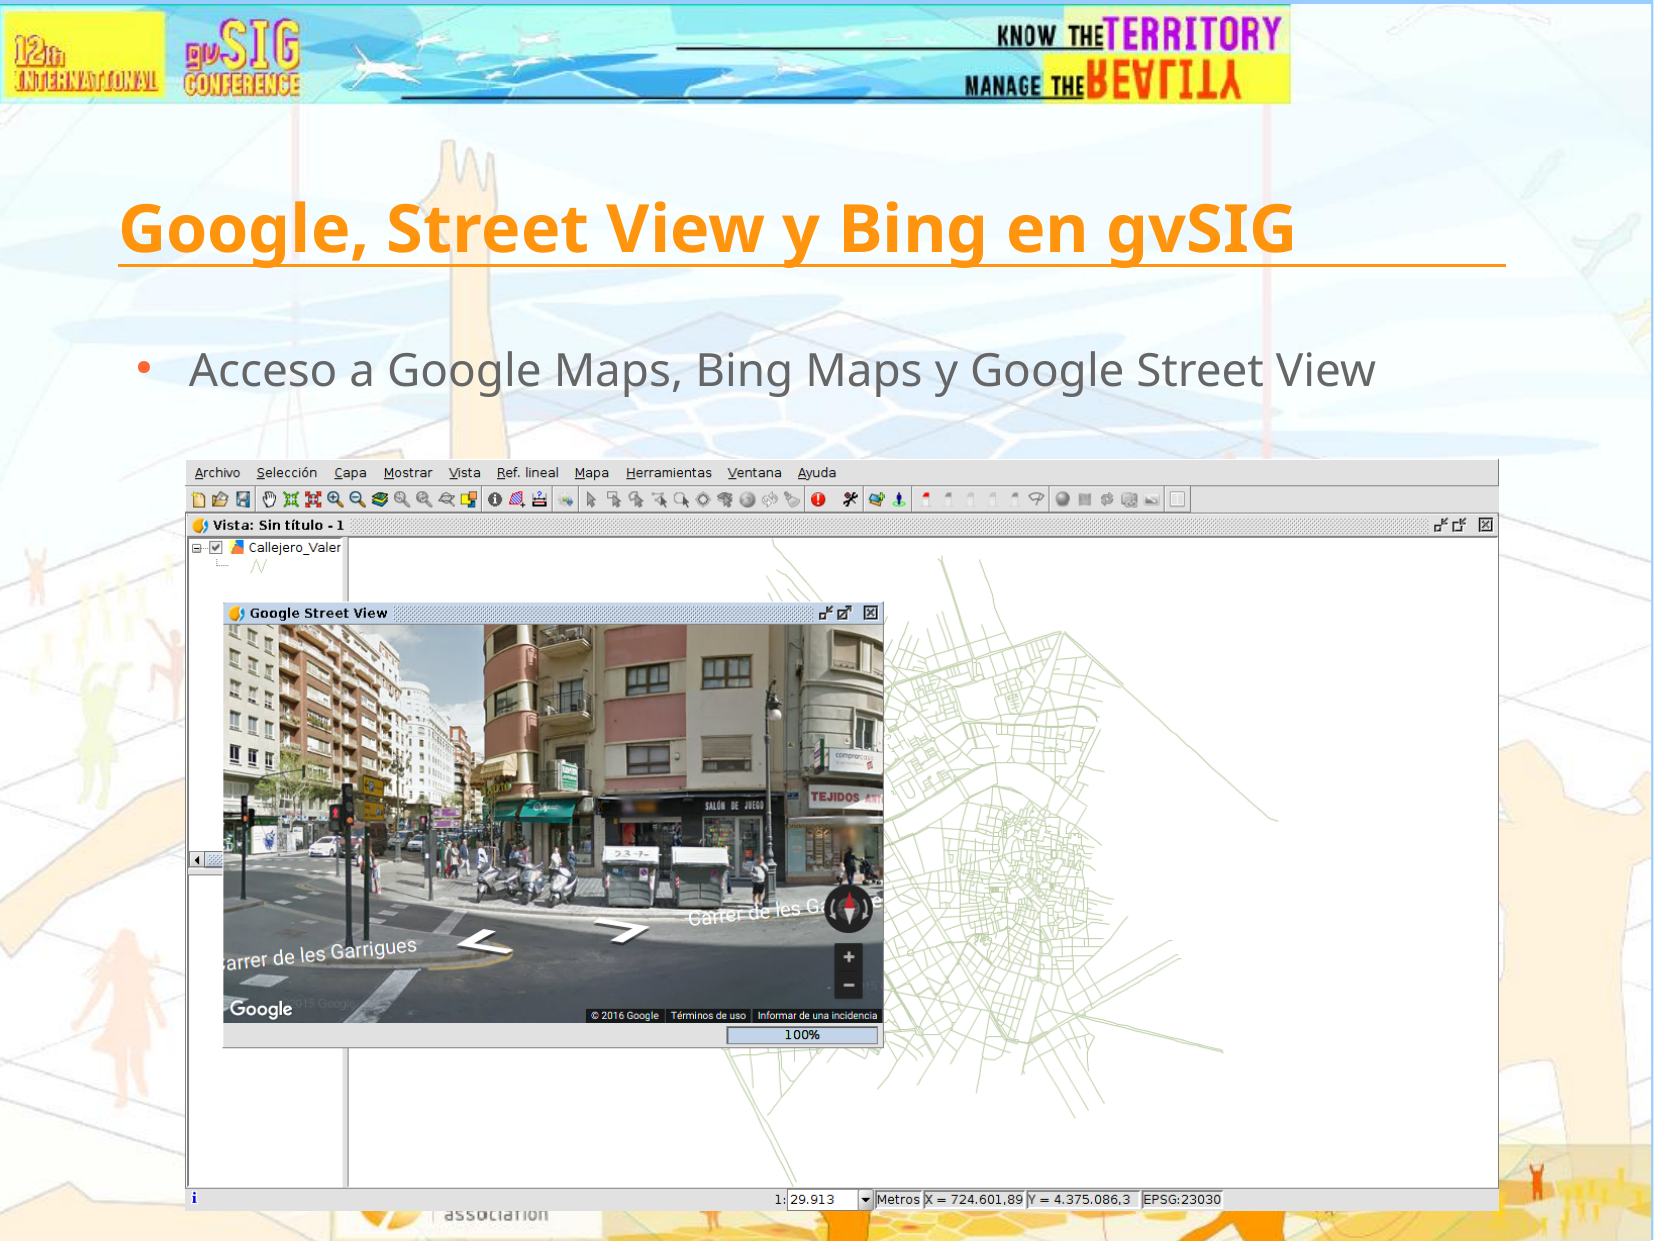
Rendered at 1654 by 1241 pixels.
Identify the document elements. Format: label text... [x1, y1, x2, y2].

list Acceso a Google Maps, Bing Maps y Google Street View [118, 267, 1506, 1050]
list Acceso a Google Maps, Bing Maps y Google Street View [118, 259, 1506, 264]
title Google, Street View y Bing en gvSIG [118, 177, 1607, 276]
picture [0, 4, 1652, 1241]
